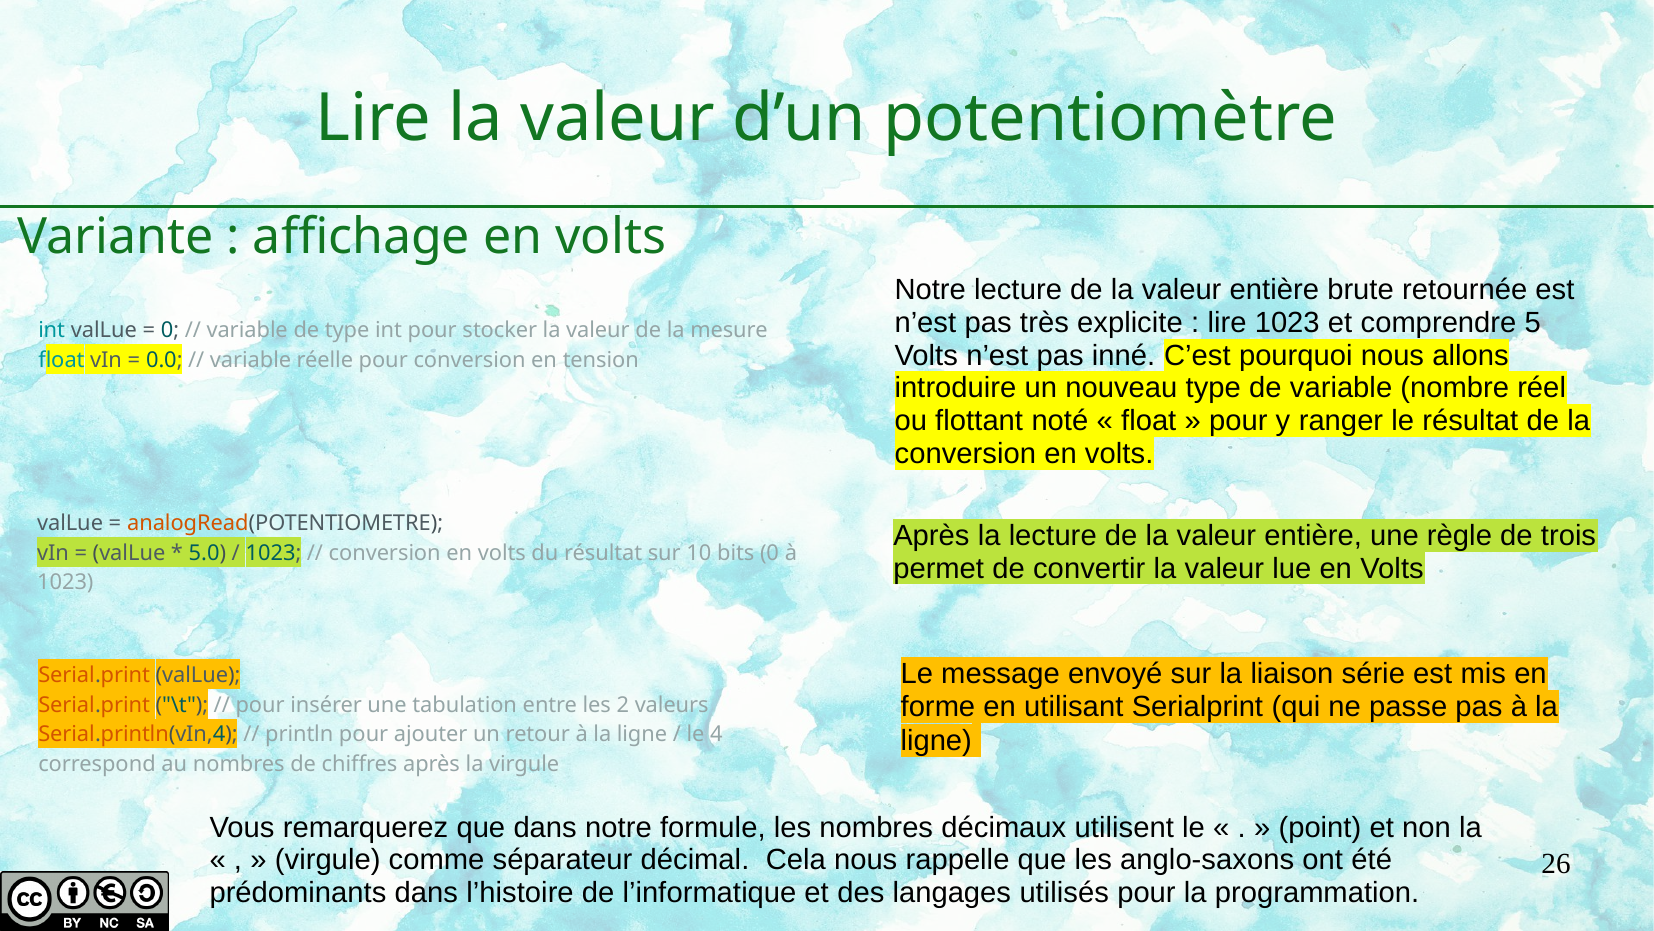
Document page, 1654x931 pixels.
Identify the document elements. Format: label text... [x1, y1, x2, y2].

text_box Le message envoyé sur la liaison série est mis en forme en utilisant Serialprint (qui ne passe pas à la ligne) [885, 649, 1595, 765]
title Lire la valeur d’un potentiomètre [82, 37, 1571, 193]
text_box Après la lecture de la valeur entière, une règle de trois permet de convertir la valeur lue en Volts [878, 511, 1647, 592]
picture [0, 871, 169, 931]
text_box Notre lecture de la valeur entière brute retournée est n’est pas très explicite : lire 1023 et comprendre 5 Volts n’est pas inné. C’est pourquoi nous allons introduire un nouveau type de variable (nombre réel ou flottant noté « float » pour y ranger le résultat de la conversion en volts. [879, 265, 1619, 478]
text_box Serial.print (valLue); Serial.print ("\t"); // pour insérer une tabulation entre les 2 valeurs Serial.println(vIn,4); // println pour ajouter un retour à la ligne / le 4 correspond au nombres de chiffres après la virgule [23, 651, 792, 786]
text_box valLue = analogRead(POTENTIOMETRE); vIn = (valLue * 5.0) / 1023; // conversion en volts du résultat sur 10 bits (0 à 1023) [22, 499, 850, 604]
text_box Vous remarquerez que dans notre formule, les nombres décimaux utilisent le « . » (point) et non la « , » (virgule) comme séparateur décimal. Cela nous rappelle que les anglo-saxons ont été prédominants dans l’histoire de l’informatique et des langages utilisés pour la programmation. [194, 803, 1524, 917]
list Variante : affichage en volts [17, 199, 1506, 278]
text_box int valLue = 0; // variable de type int pour stocker la valeur de la mesure float vIn = 0.0; // variable réelle pour conversion en tension [23, 307, 851, 382]
